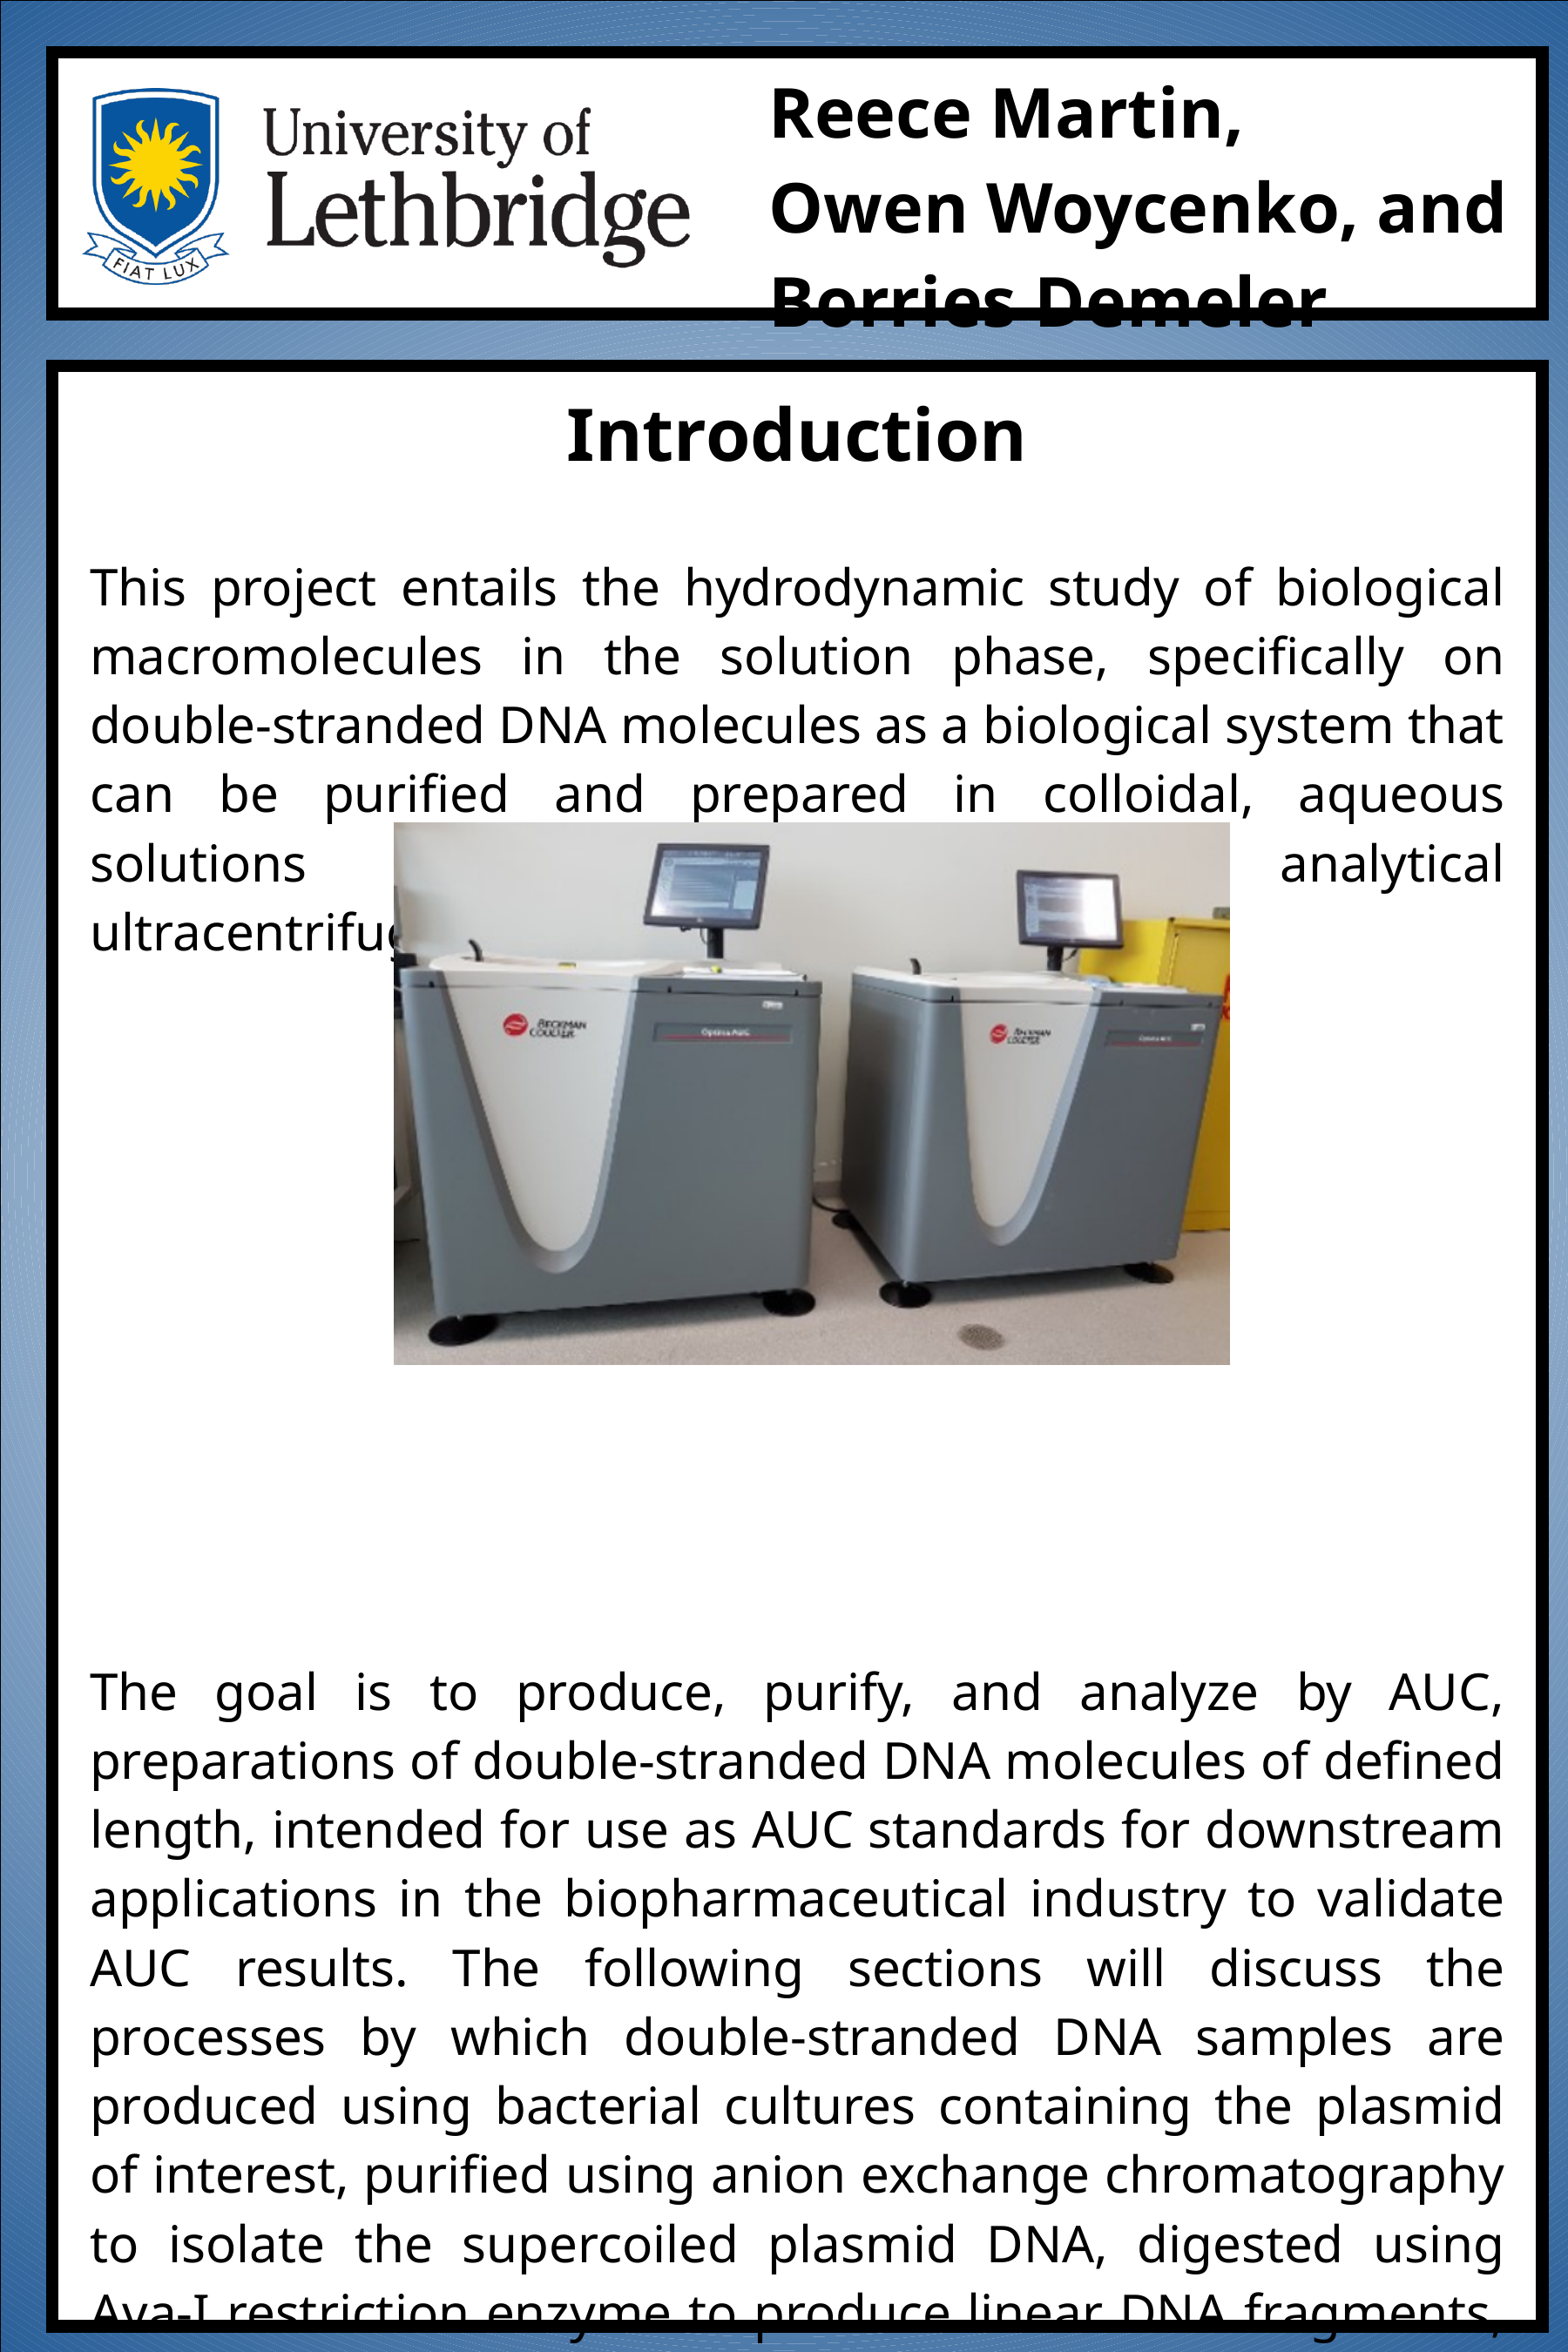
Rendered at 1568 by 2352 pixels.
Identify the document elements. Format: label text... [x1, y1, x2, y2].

text_box [0, 0, 1568, 2352]
text_box Introduction This project entails the hydrodynamic study of biological macromolecules in the solution phase, specifically on double-stranded DNA molecules as a biological system that can be purified and prepared in colloidal, aqueous solutions suitable for study by analytical ultracentrifugation (AUC). The goal is to produce, purify, and analyze by AUC, preparations of double-stranded DNA molecules of defined length, intended for use as AUC standards for downstream applications in the biopharmaceutical industry to validate AUC results. The following sections will discuss the processes by which double-stranded DNA samples are produced using bacterial cultures containing the plasmid of interest, purified using anion exchange chromatography to isolate the supercoiled plasmid DNA, digested using Ava-I restriction enzyme to produce linear DNA fragments, and finally how they are separated based on the conformation state using gel-filtration or size exclusion chromatography. At the current stage of this project, the goal is to achieve batch-to-batch reproducibility in the generation and purification of double-stranded DNA fragments. [77, 376, 1518, 2281]
text_box Reece Martin, Owen Woycenko, and Borries Demeler [756, 57, 1565, 307]
picture [394, 822, 1230, 1365]
picture [82, 88, 690, 285]
